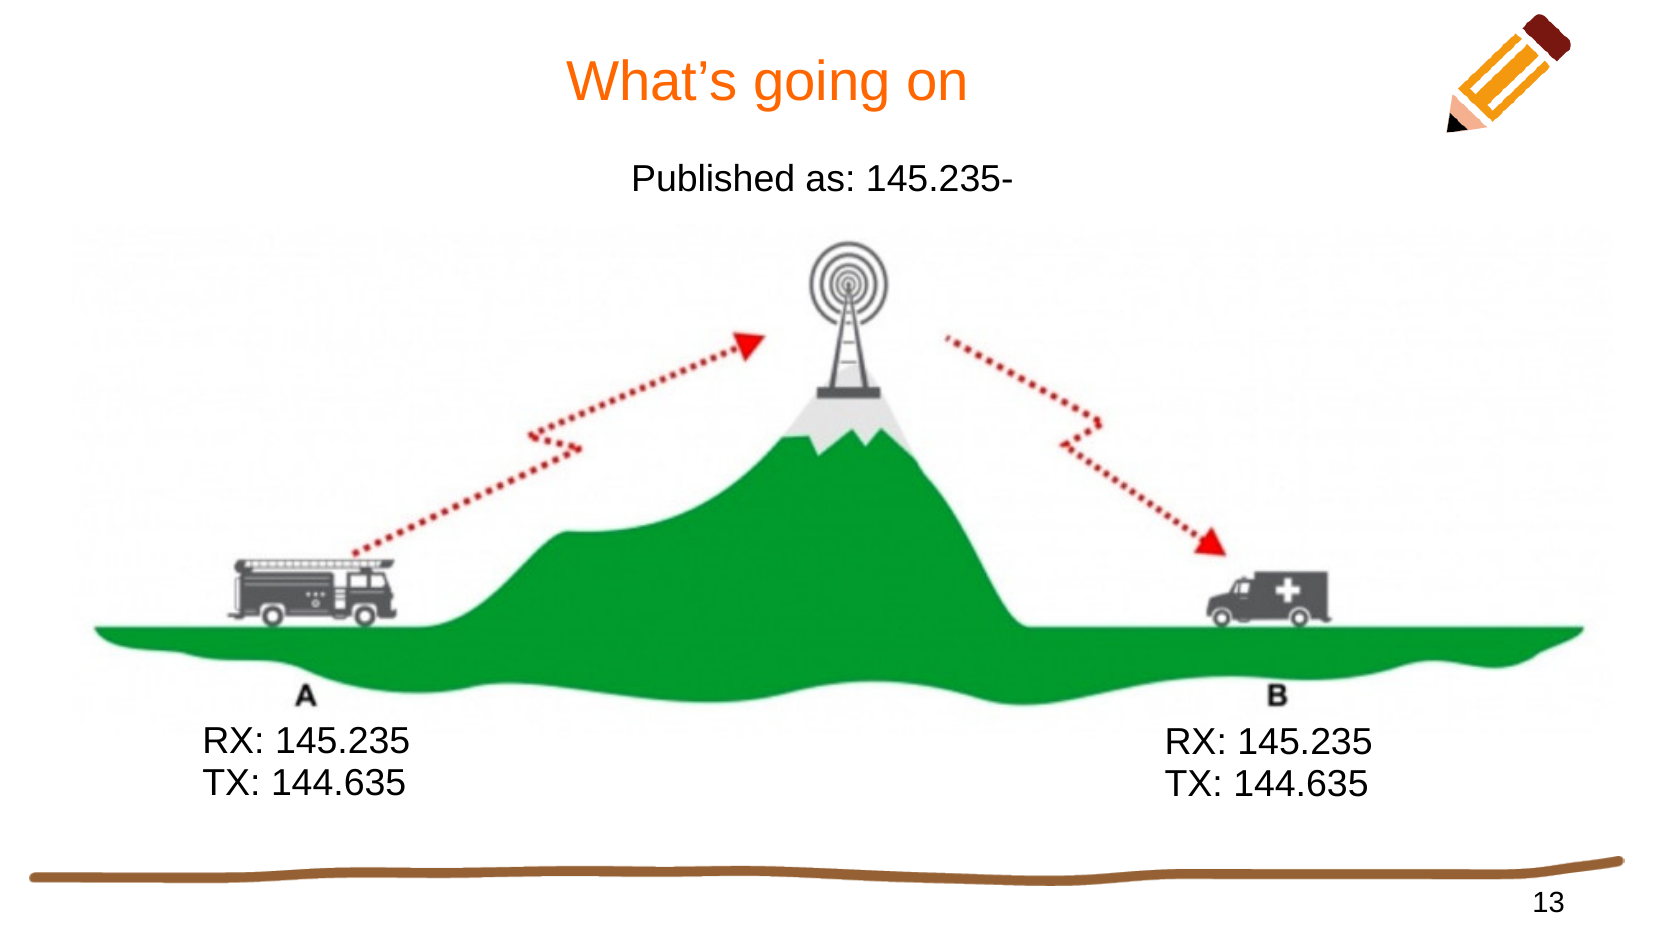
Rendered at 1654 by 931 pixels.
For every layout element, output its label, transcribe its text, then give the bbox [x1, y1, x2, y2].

picture [29, 856, 1625, 886]
text_box RX: 145.235 TX: 144.635 [187, 712, 488, 812]
picture [71, 224, 1613, 812]
text_box RX: 145.235 TX: 144.635 [1149, 712, 1426, 826]
text_box Published as: 145.235- [616, 150, 1104, 207]
picture [1446, 14, 1571, 133]
title What’s going on [88, 29, 1447, 133]
